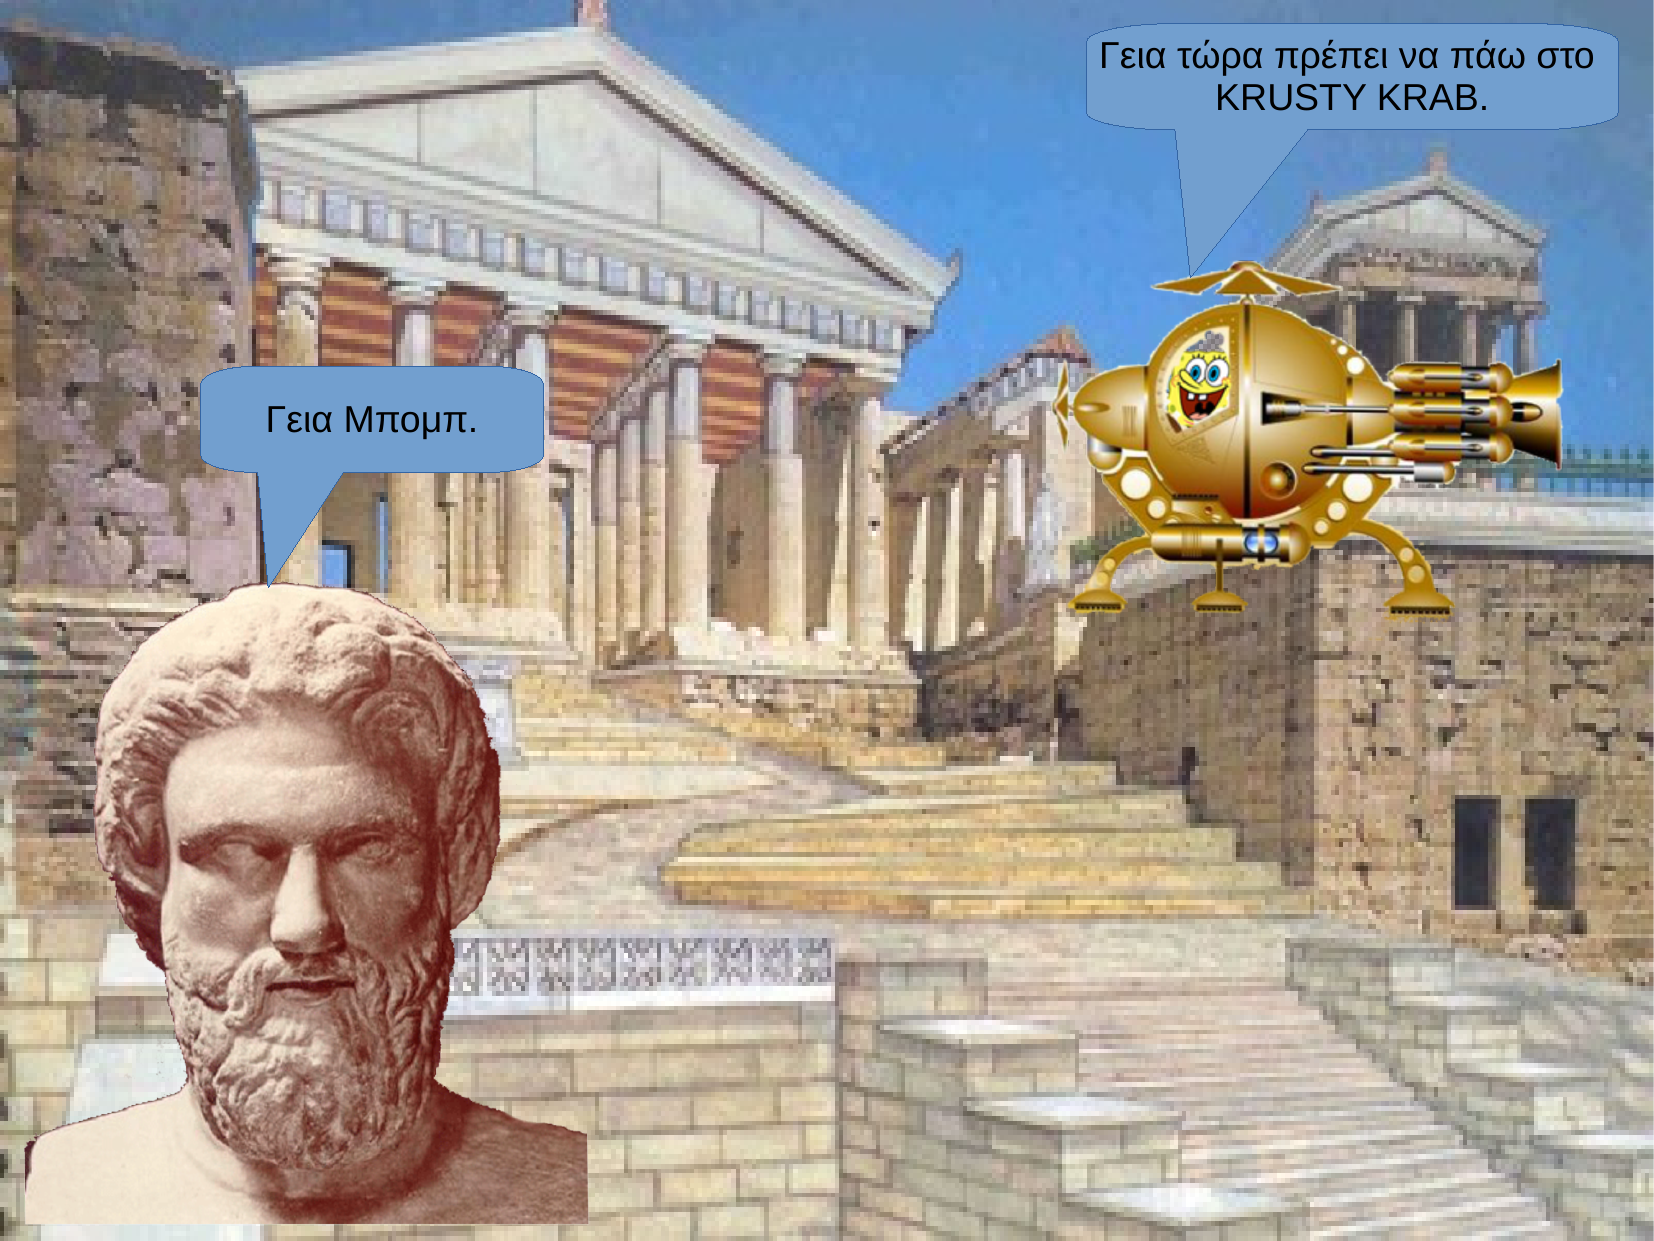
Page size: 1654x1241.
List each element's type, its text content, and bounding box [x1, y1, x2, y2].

text_box Γεια τώρα πρέπει να πάω στο KRUSTY KRAB. [1086, 23, 1619, 278]
text_box Γεια Μπομπ. [200, 366, 544, 588]
picture [0, 0, 1654, 1241]
